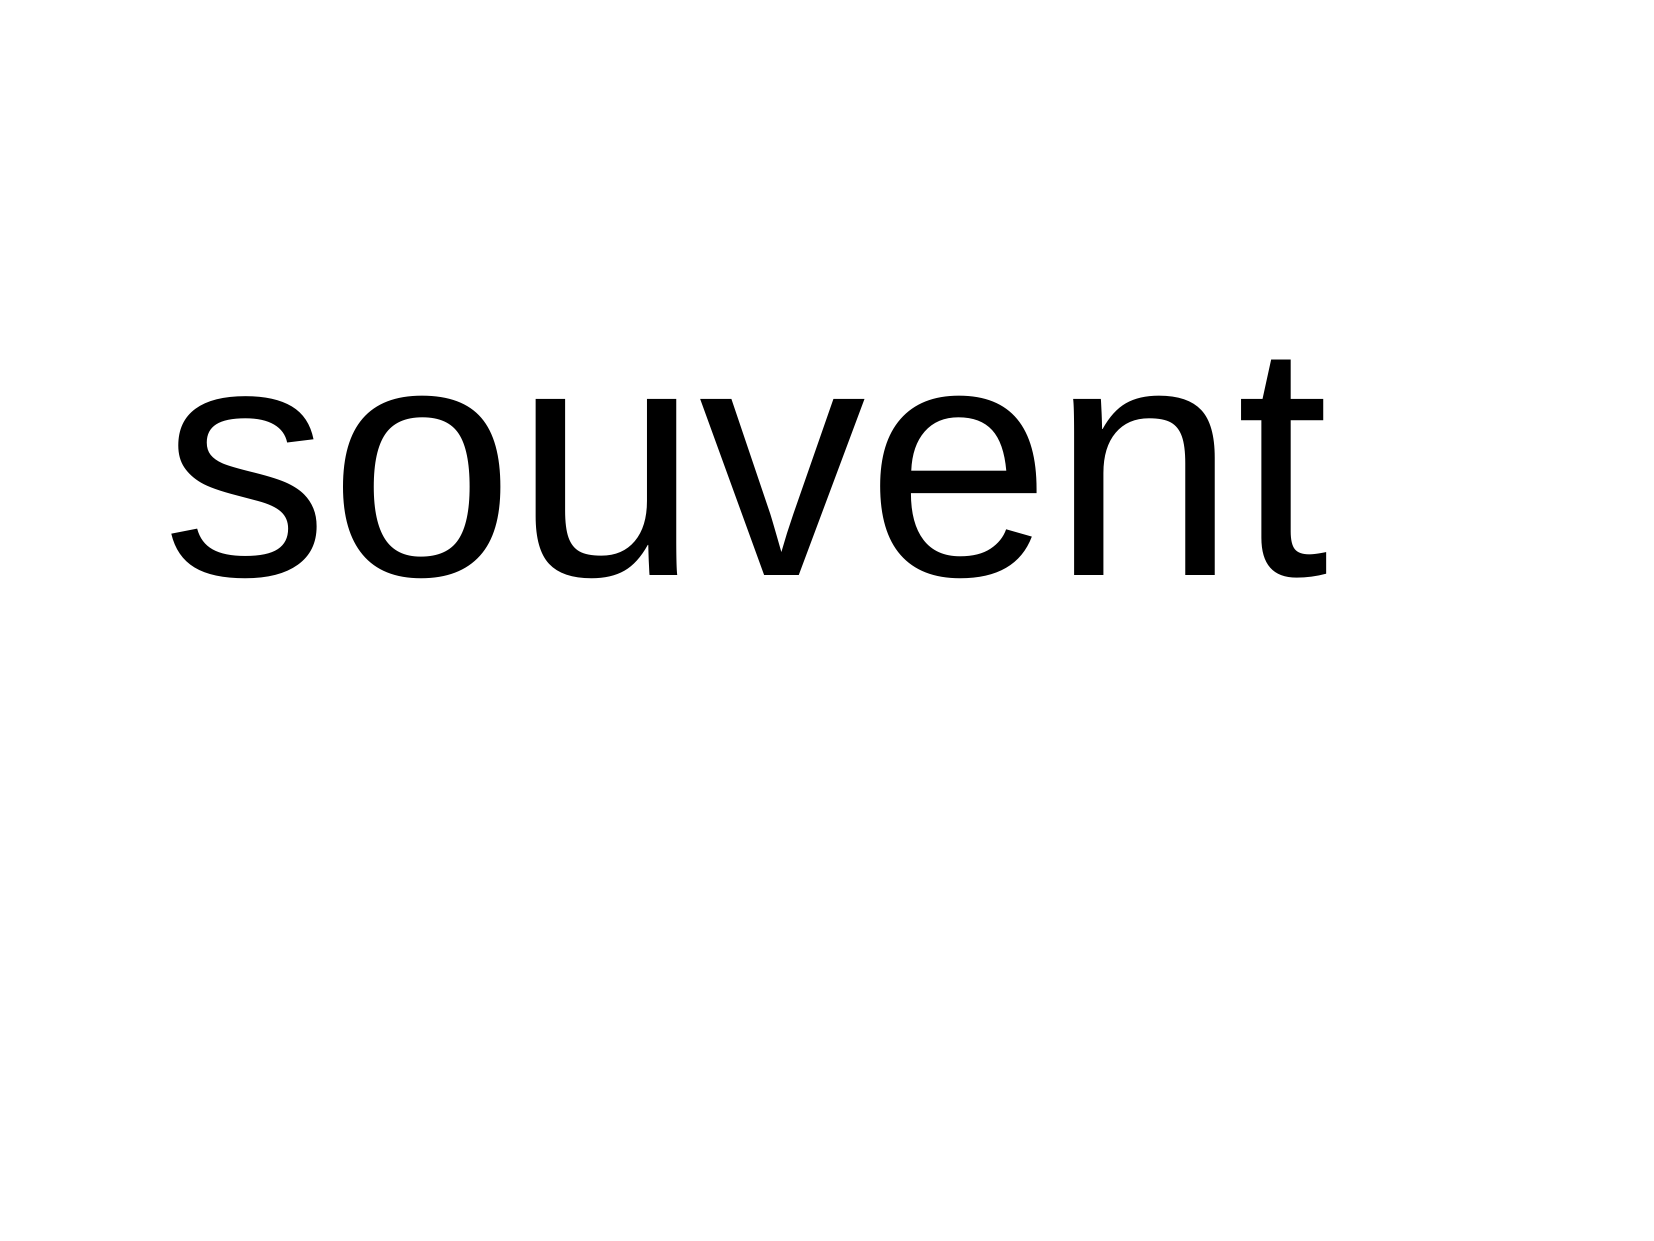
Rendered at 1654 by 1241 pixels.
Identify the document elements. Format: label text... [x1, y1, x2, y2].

text_box souvent [147, 265, 1447, 653]
